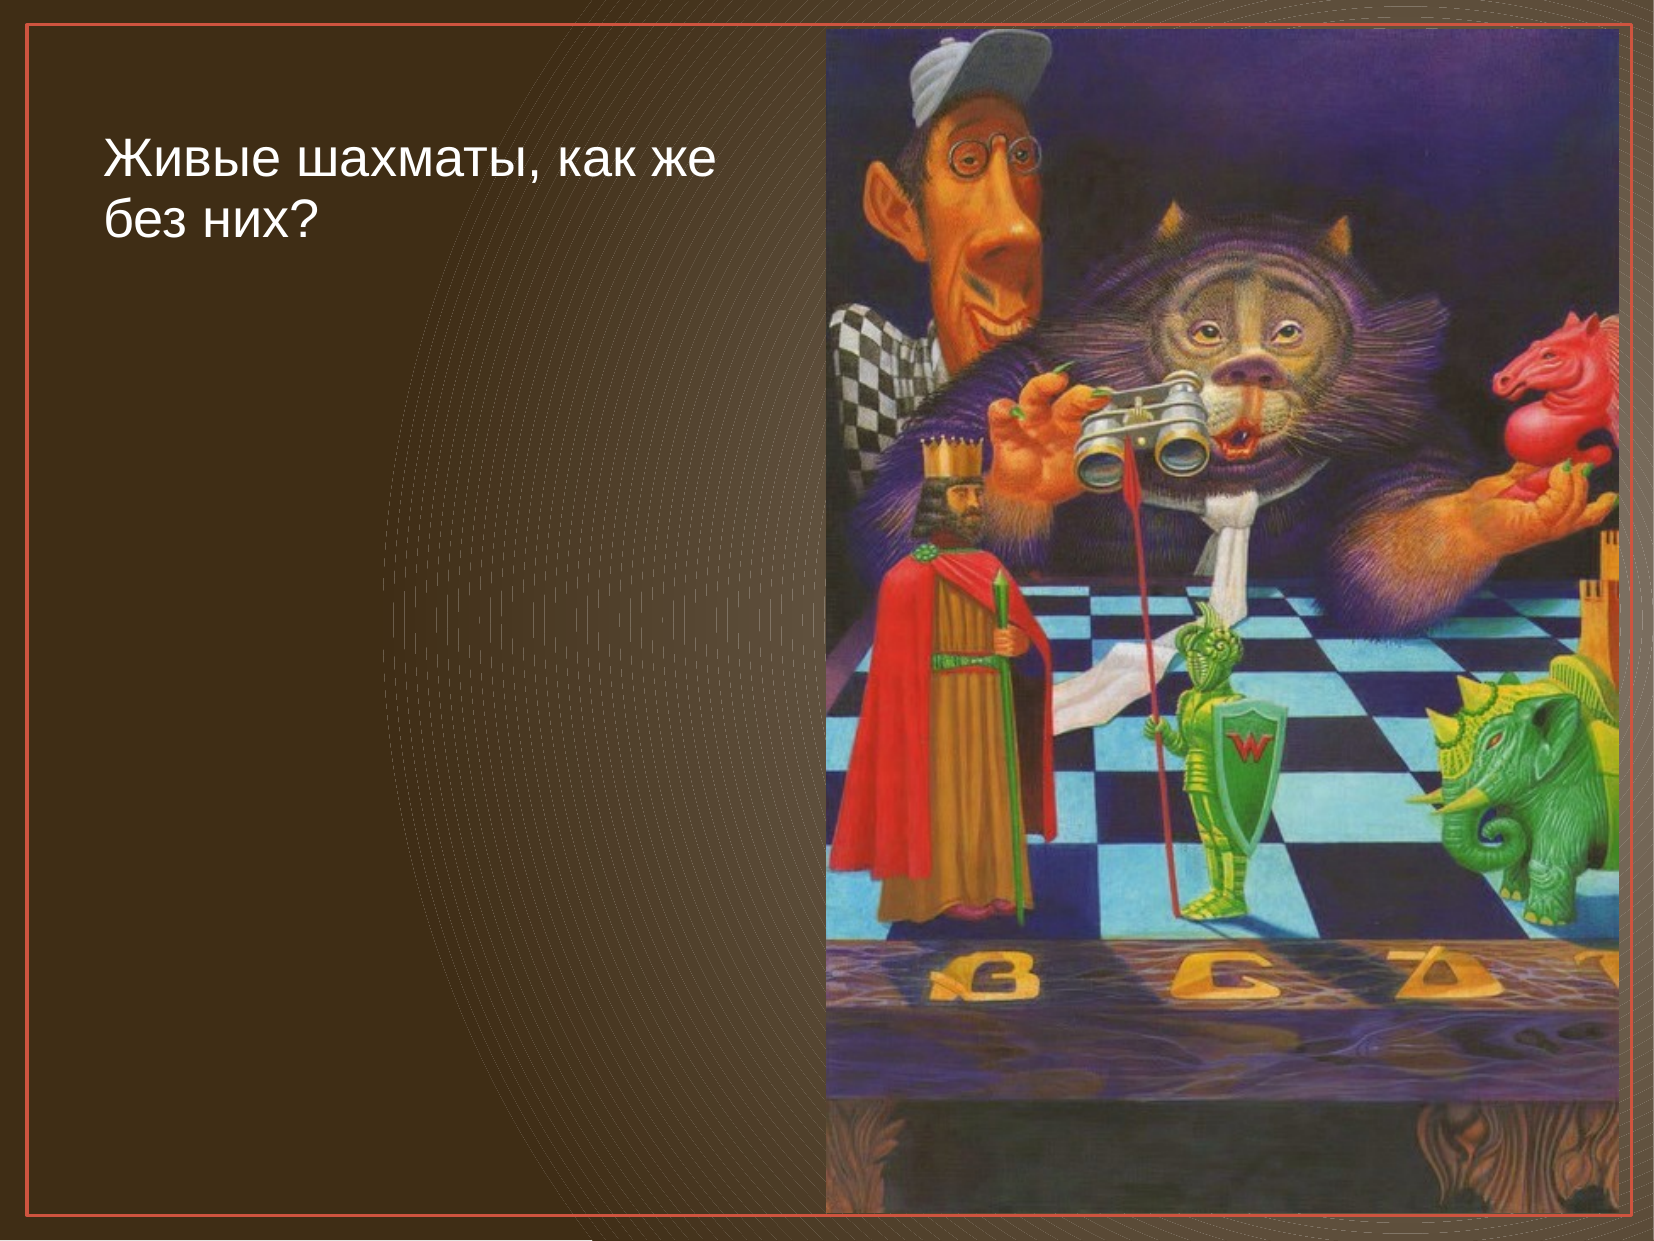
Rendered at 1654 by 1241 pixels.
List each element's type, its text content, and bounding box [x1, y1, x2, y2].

picture [826, 29, 1619, 1213]
text_box Живые шахматы, как же без них? [88, 120, 798, 305]
